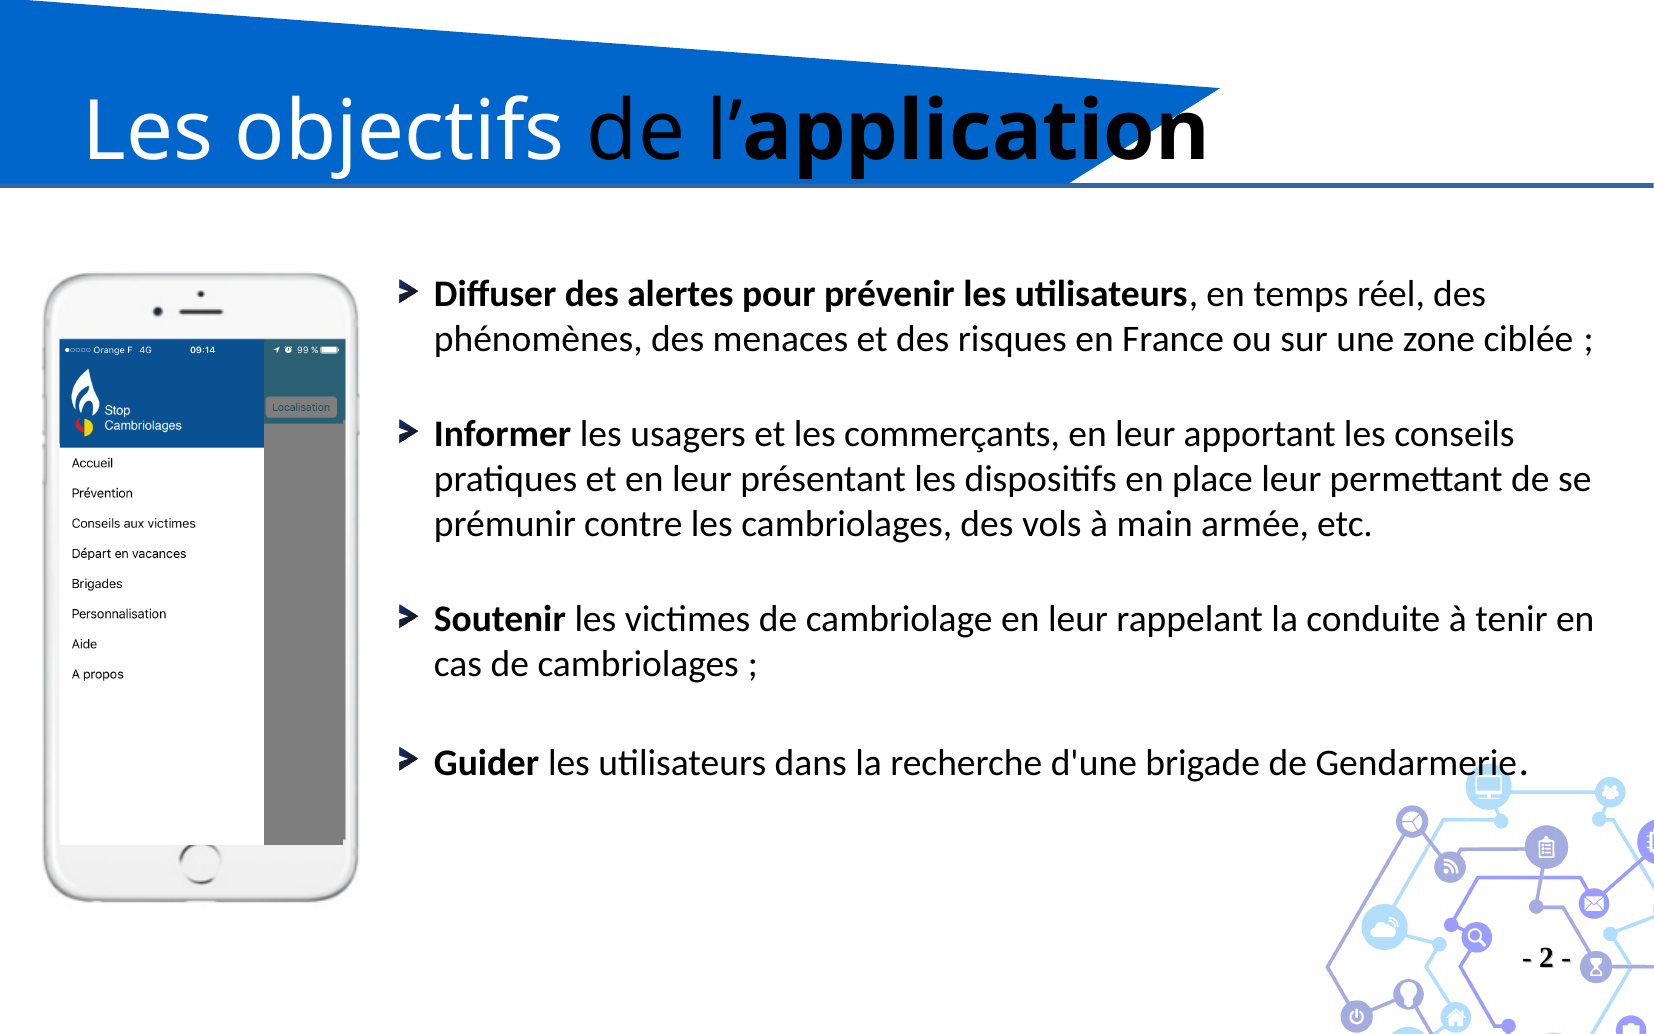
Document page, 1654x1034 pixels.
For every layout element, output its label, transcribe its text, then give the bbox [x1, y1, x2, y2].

picture [41, 271, 361, 910]
title Les objectifs de l’application [82, 41, 1571, 214]
text_box Diffuser des alertes pour prévenir les utilisateurs, en temps réel, des phénomènes, des menaces et des risques en France ou sur une zone ciblée ; Informer les usagers et les commerçants, en leur apportant les conseils pratiques et en leur présentant les dispositifs en place leur permettant de se prémunir contre les cambriolages, des vols à main armée, etc. Soutenir les victimes de cambriolage en leur rappelant la conduite à tenir en cas de cambriolages ; Guider les utilisateurs dans la recherche d'une brigade de Gendarmerie. [383, 261, 1654, 842]
